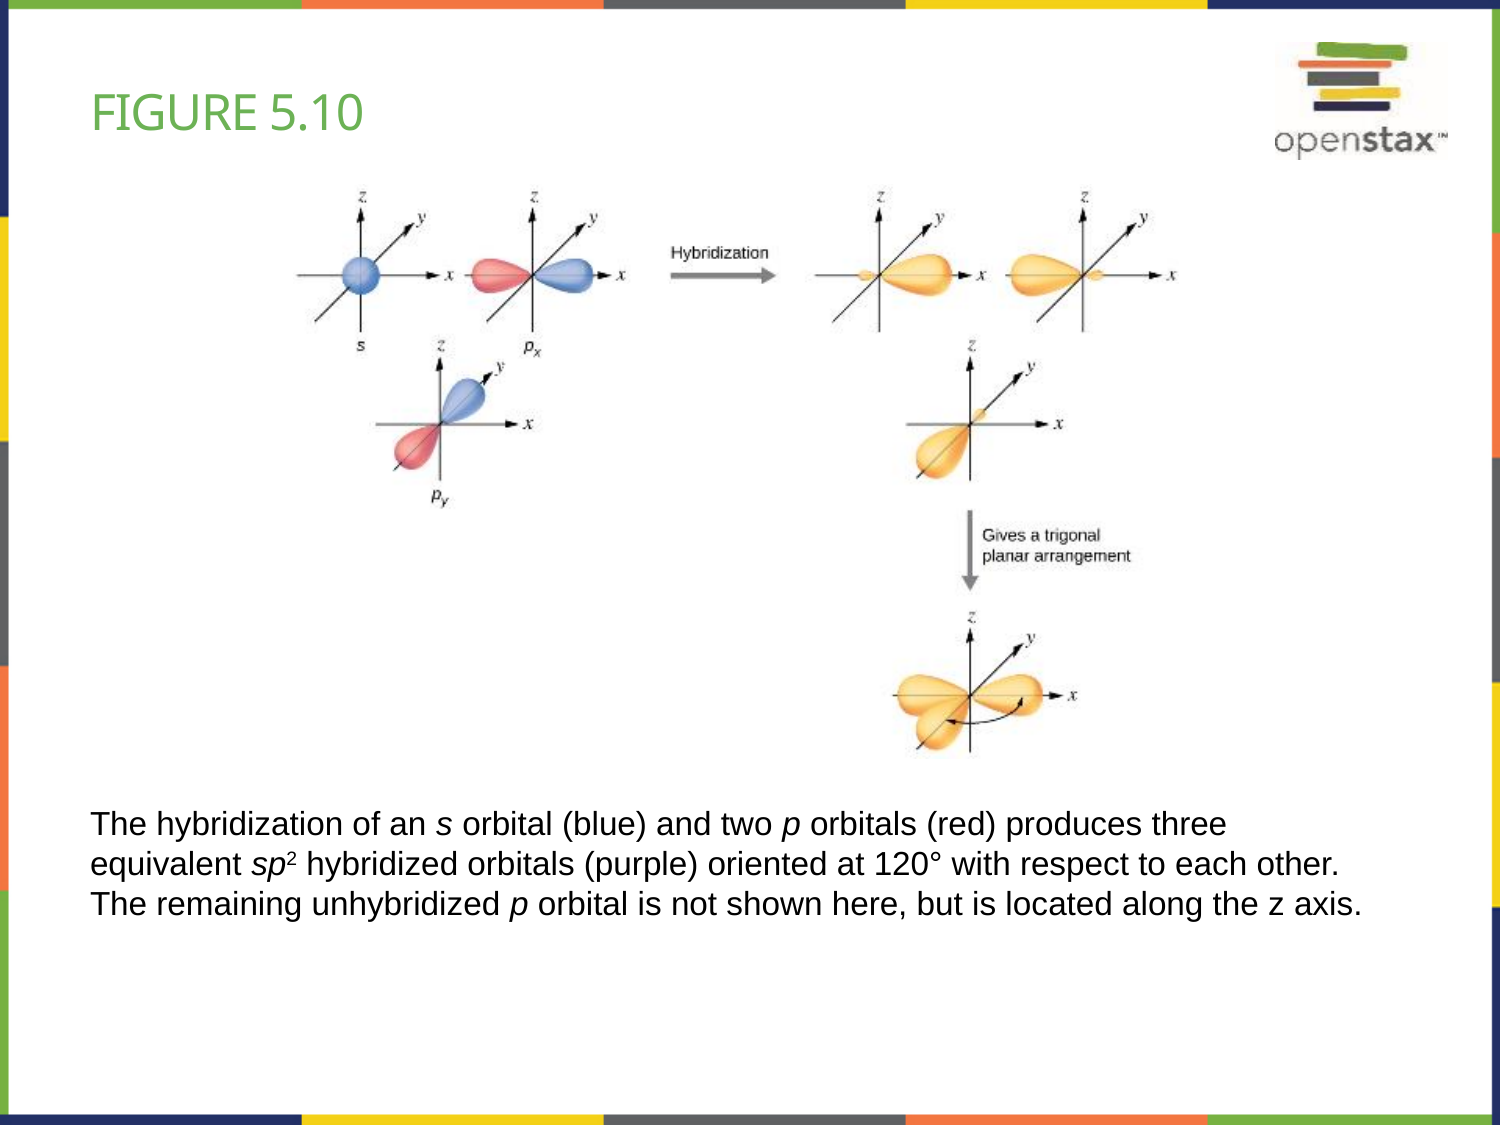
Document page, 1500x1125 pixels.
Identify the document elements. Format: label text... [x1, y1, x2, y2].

title Figure 5.10 [75, 39, 1398, 148]
picture [0, 0, 1500, 1125]
list The hybridization of an s orbital (blue) and two p orbitals (red) produces three equivalent sp2 hybridized orbitals (purple) oriented at 120° with respect to each other. The remaining unhybridized p orbital is not shown here, but is located along the z axis. [75, 794, 1398, 986]
